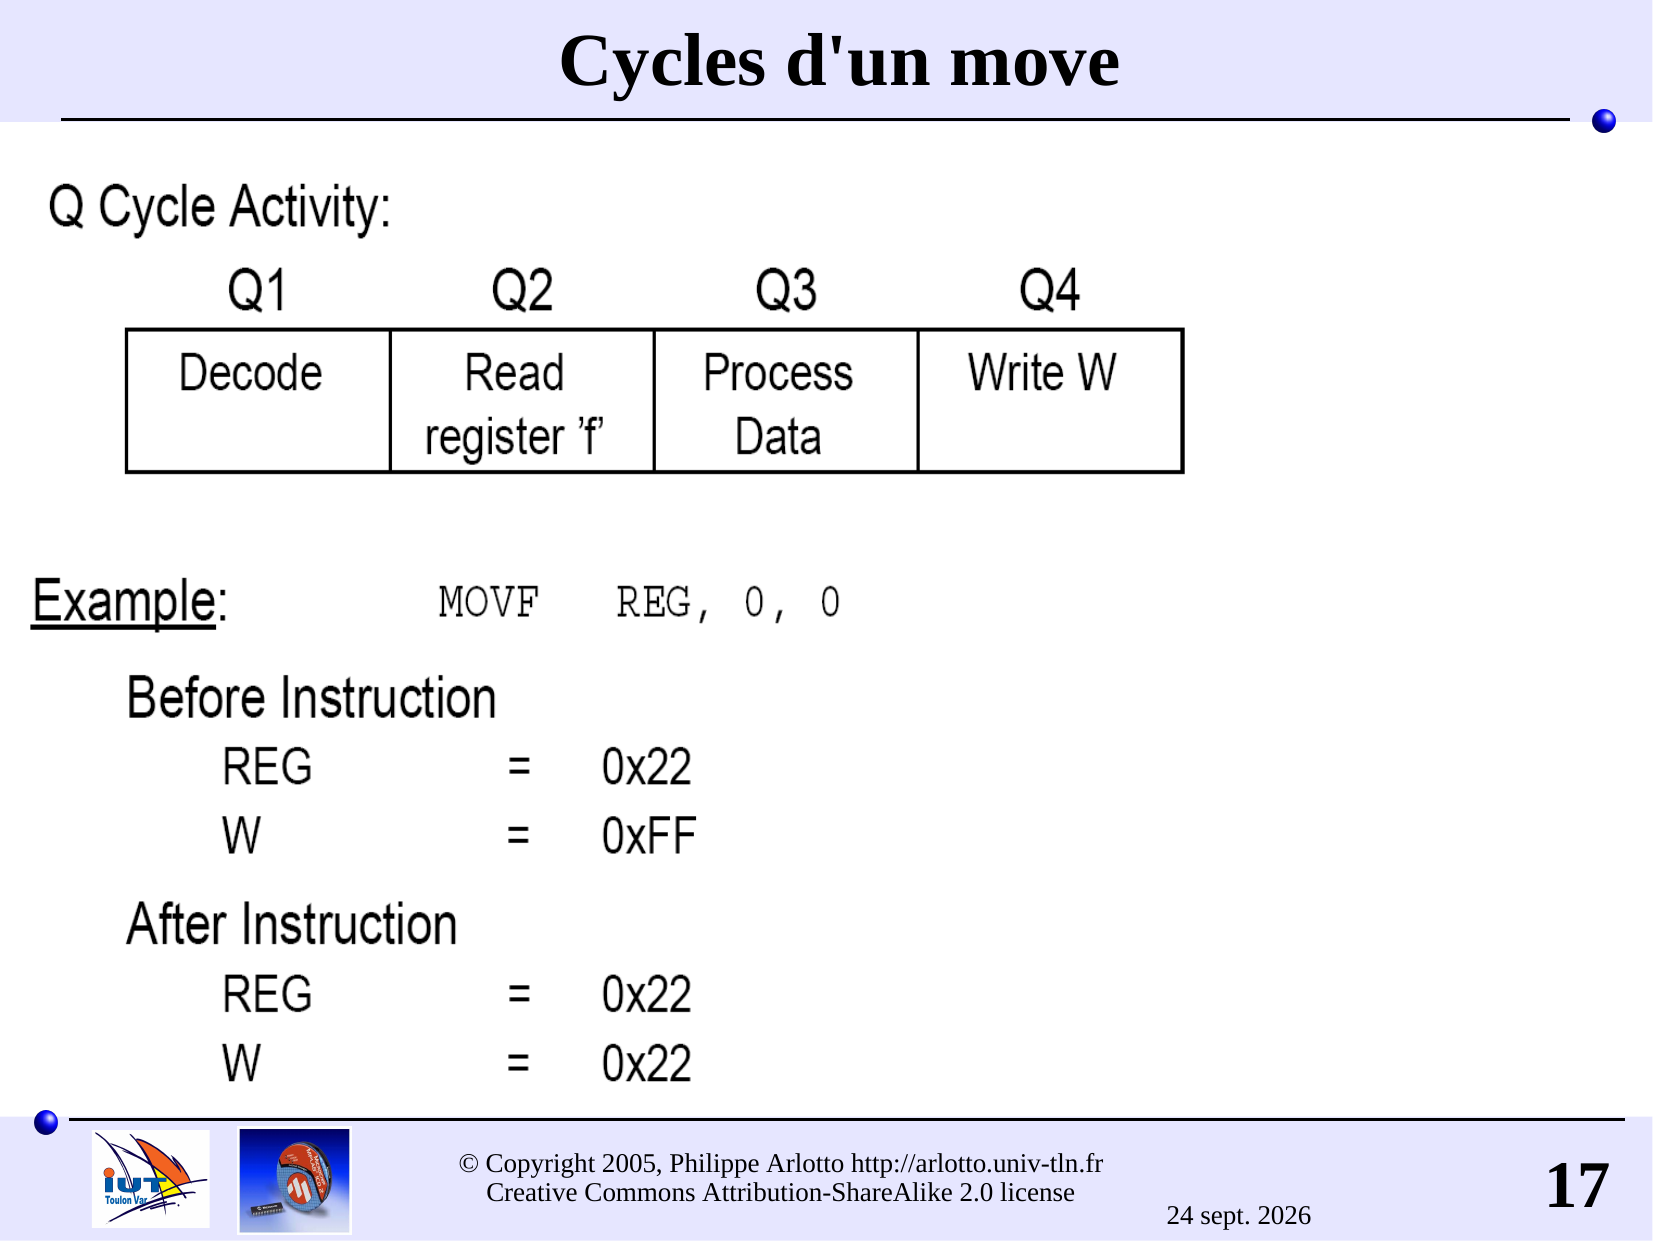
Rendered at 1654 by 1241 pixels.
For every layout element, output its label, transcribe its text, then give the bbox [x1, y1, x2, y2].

title Cycles d'un move [95, 14, 1585, 107]
picture [237, 1126, 352, 1235]
picture [25, 164, 1211, 1093]
